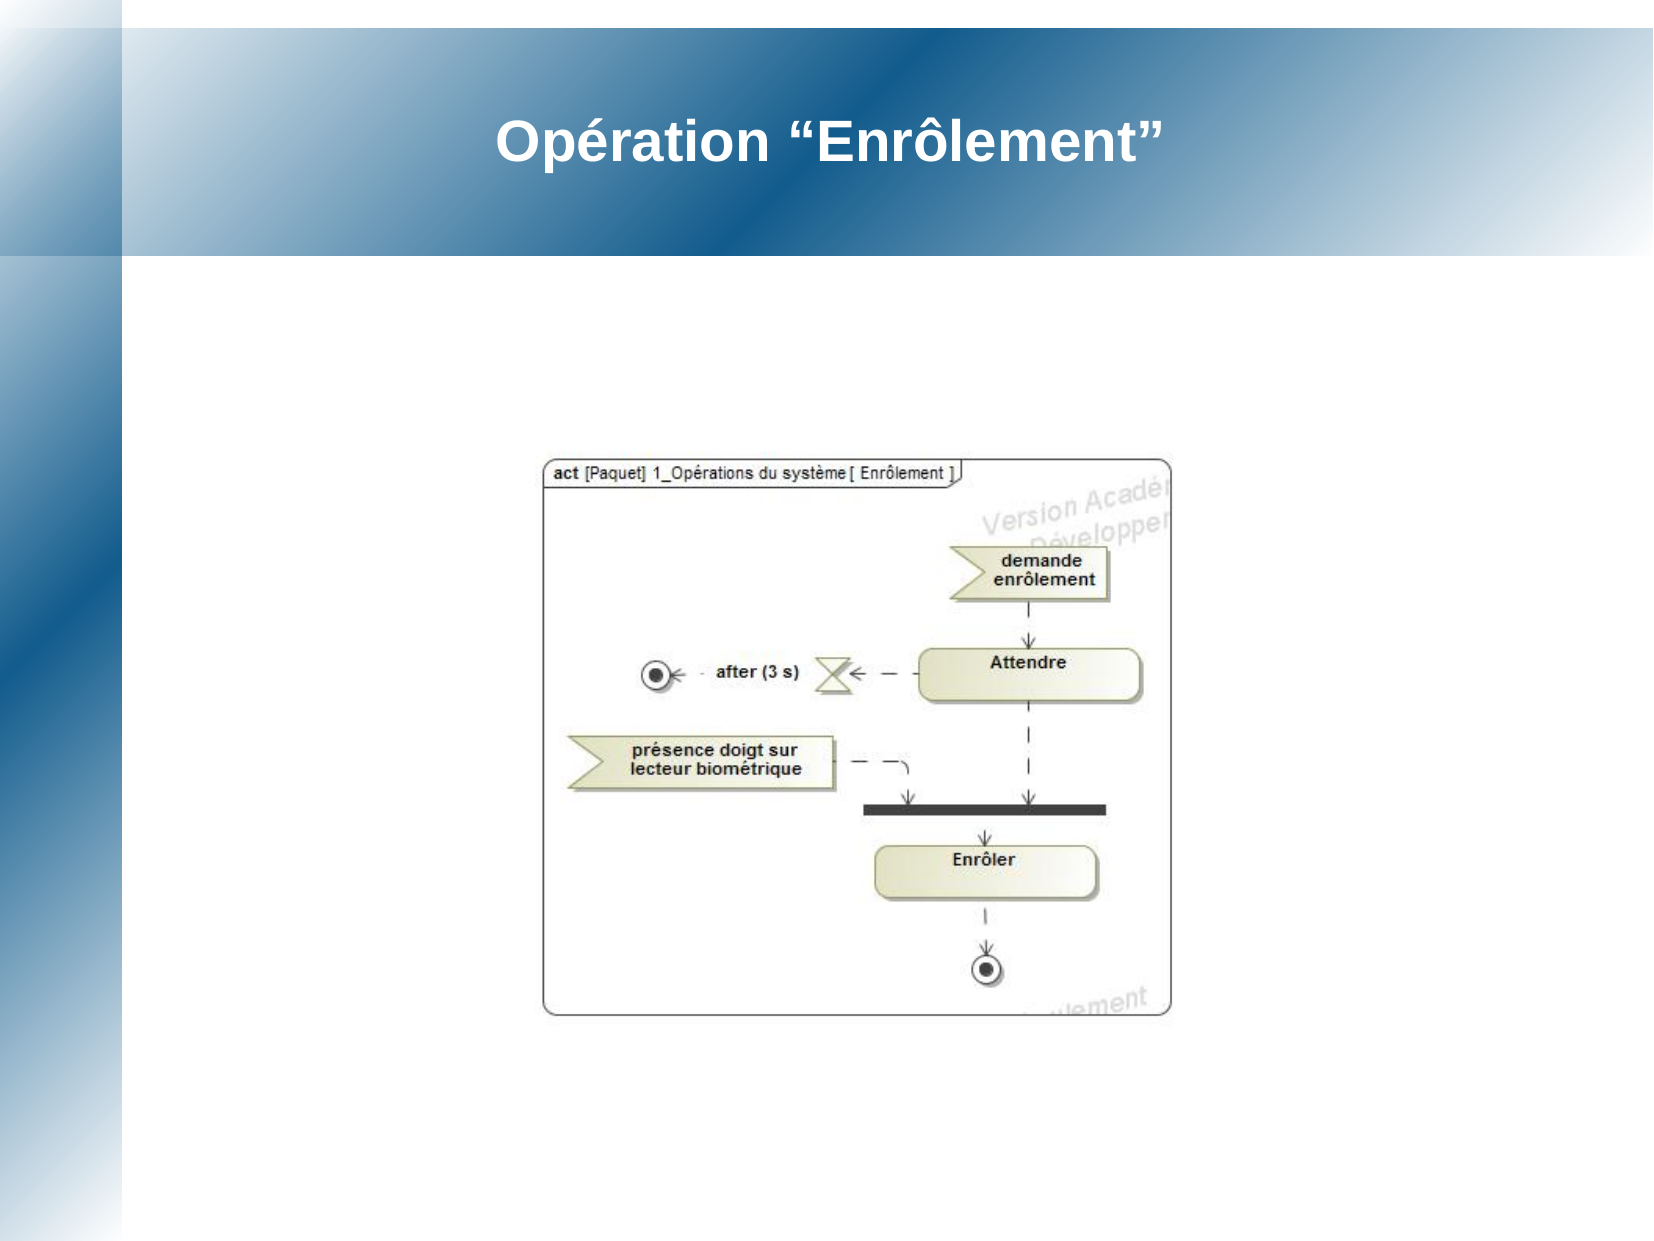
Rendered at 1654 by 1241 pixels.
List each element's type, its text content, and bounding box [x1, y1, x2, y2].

title Opération “Enrôlement” [125, 45, 1537, 238]
subtitle [127, 323, 1603, 1167]
